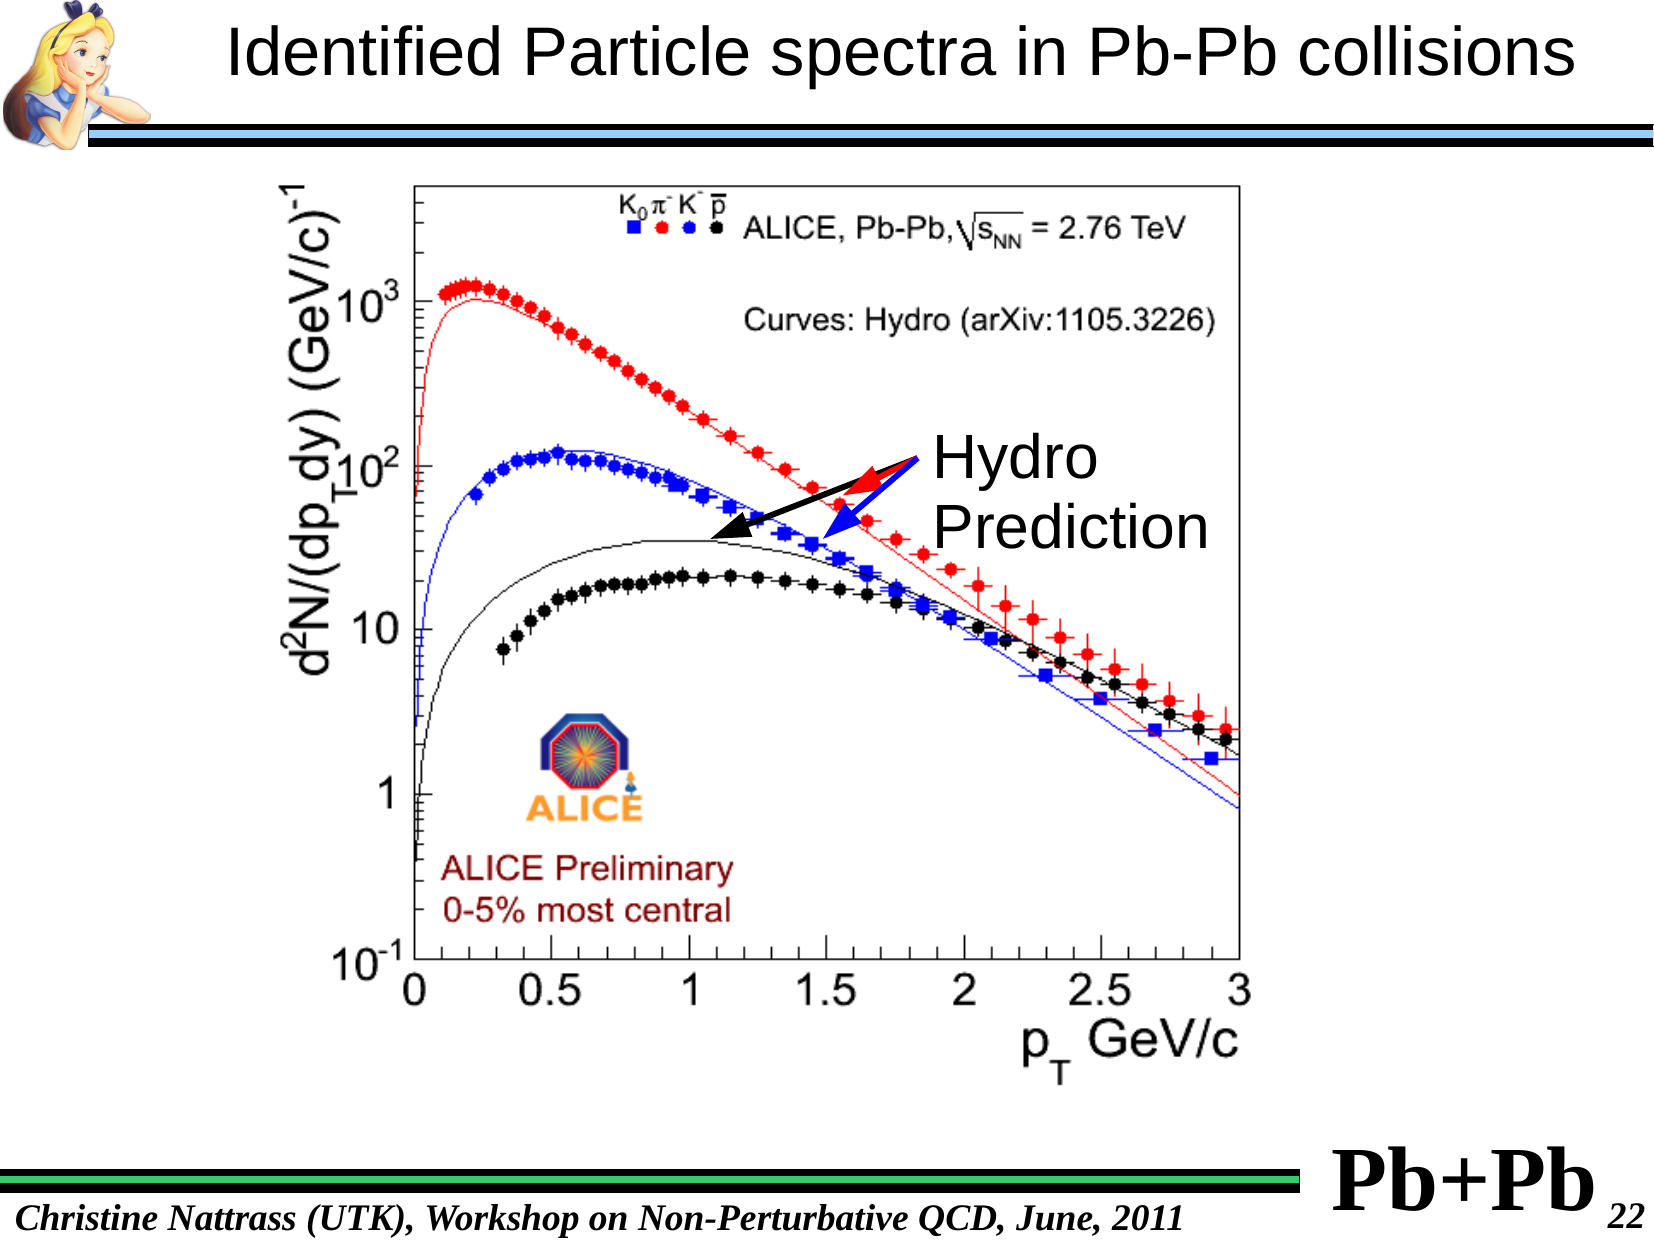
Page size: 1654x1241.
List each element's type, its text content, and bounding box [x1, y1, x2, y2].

text_box Hydro Prediction [917, 414, 1293, 569]
picture [881, 476, 890, 483]
title Identified Particle spectra in Pb-Pb collisions [150, 8, 1653, 116]
picture [262, 149, 1291, 1113]
text_box Pb+Pb [1312, 1121, 1613, 1238]
picture [3, 0, 151, 150]
